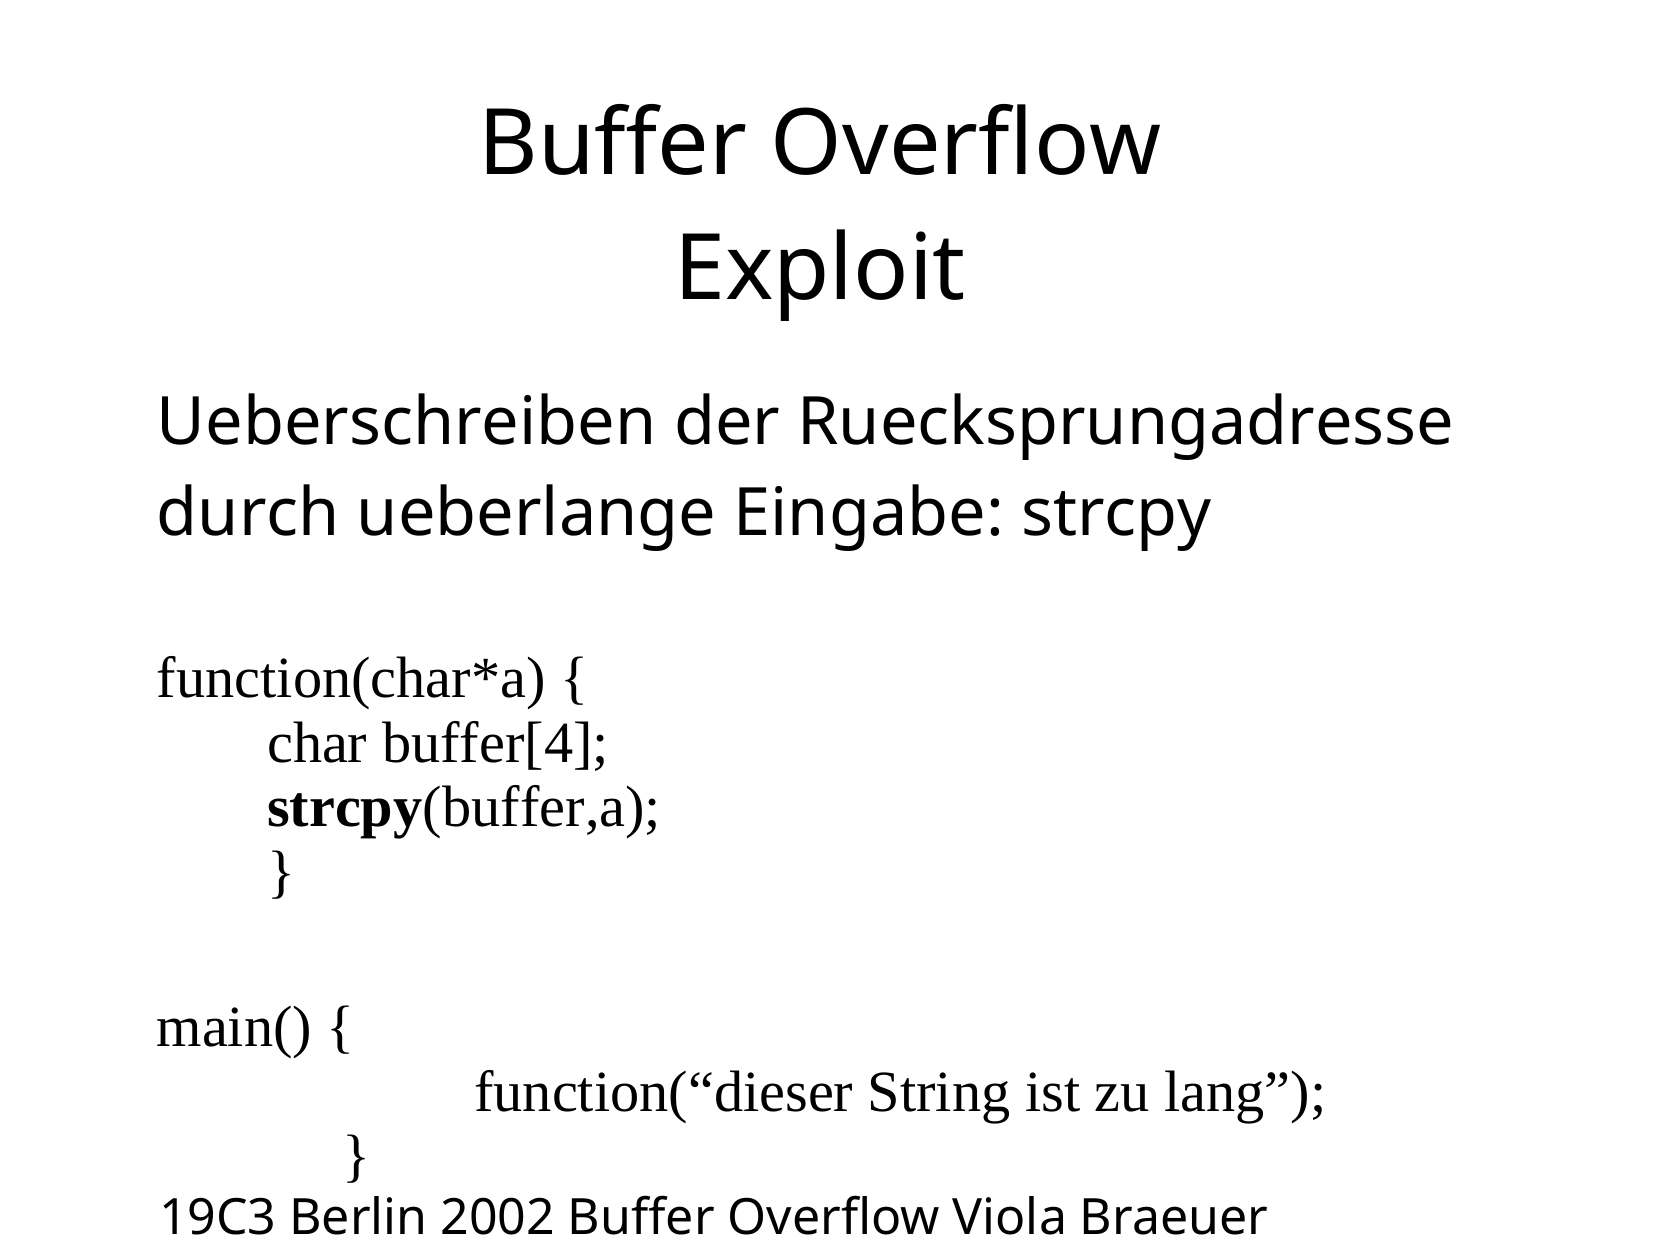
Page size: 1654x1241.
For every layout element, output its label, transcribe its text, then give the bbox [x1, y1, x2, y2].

text_box Buffer Overflow Exploit [114, 0, 1527, 327]
text_box 19C3 Berlin 2002 Buffer Overflow Viola Braeuer [159, 1112, 1269, 1241]
text_box Ueberschreiben der Ruecksprungadresse durch ueberlange Eingabe: strcpy function(char*a) { char buffer[4]; strcpy(buffer,a); } main() { function(“dieser String ist zu lang”); } [121, 304, 1534, 1167]
